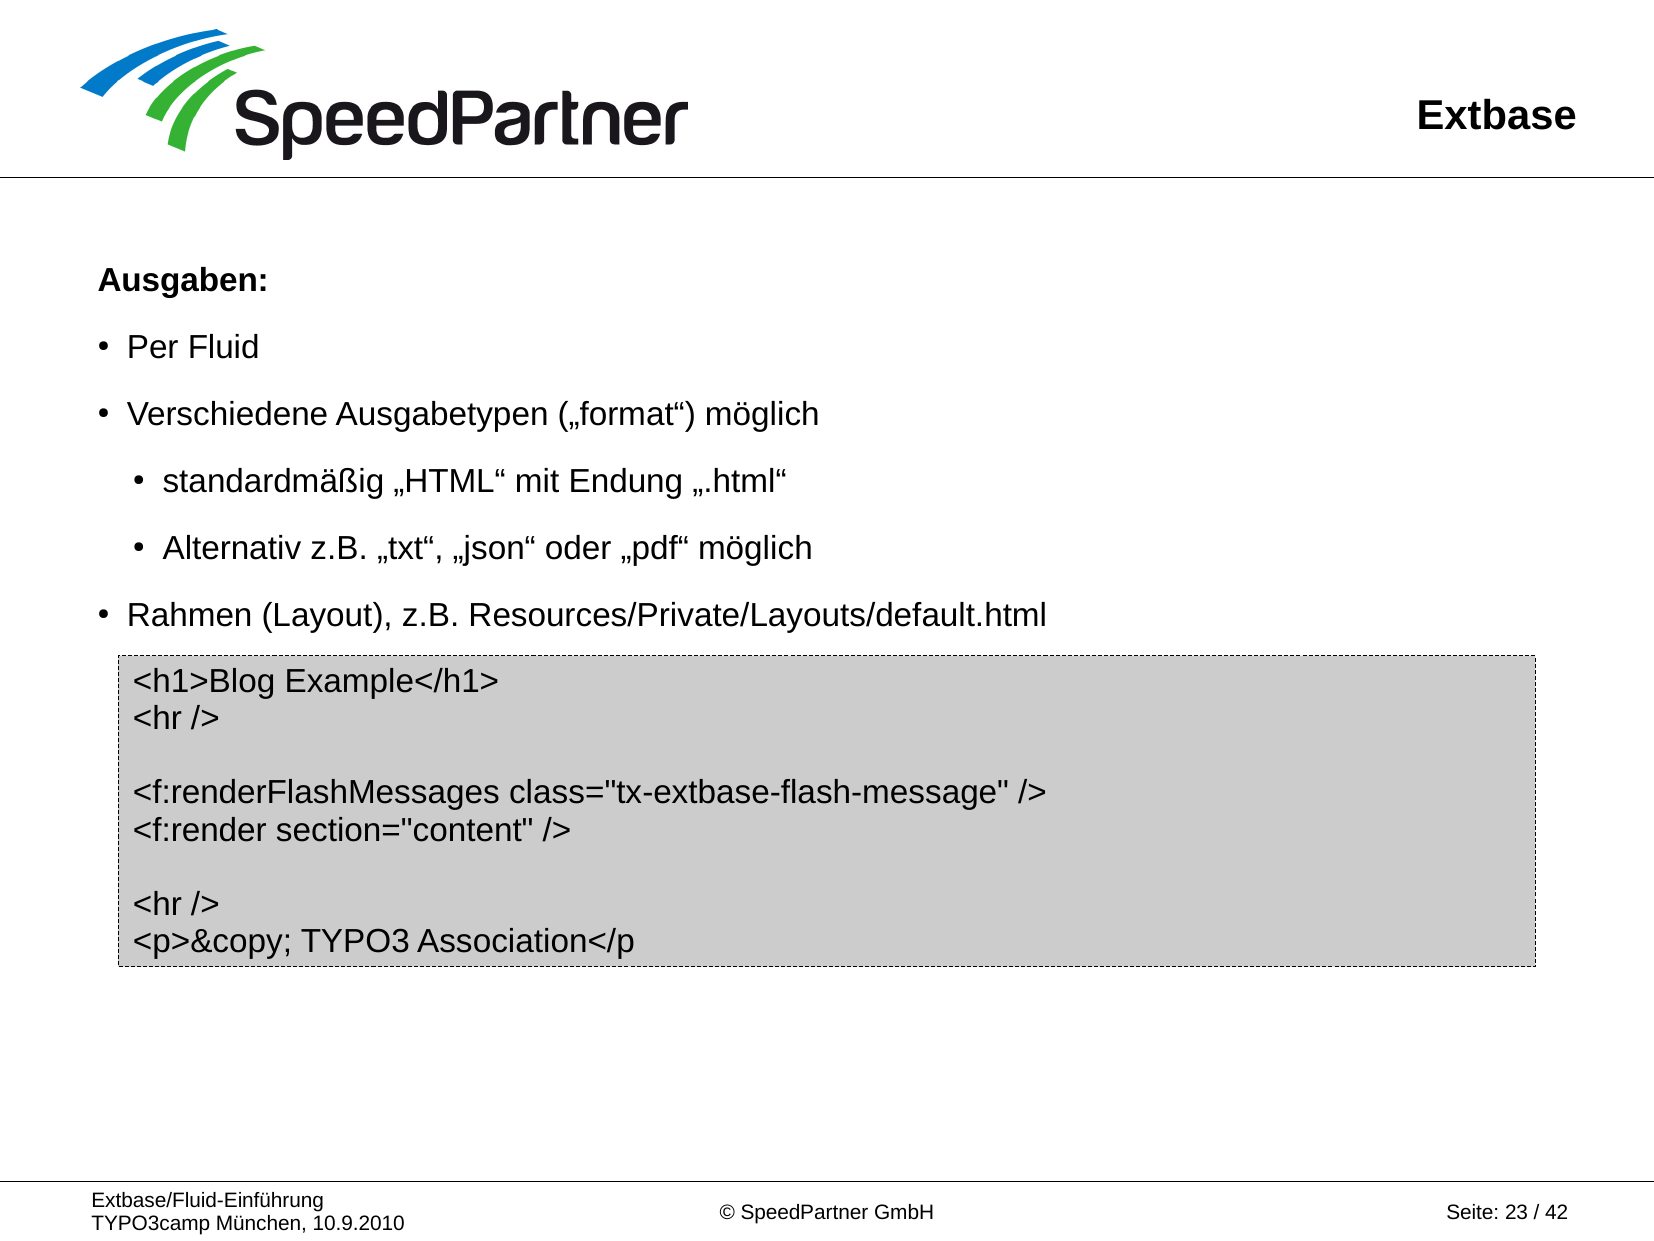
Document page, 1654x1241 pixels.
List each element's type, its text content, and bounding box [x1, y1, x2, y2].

title Extbase [590, 70, 1577, 160]
picture [80, 29, 688, 160]
text_box Ausgaben: Per Fluid Verschiedene Ausgabetypen („format“) möglich standardmäßig „HTML“ mit Endung „.html“ Alternativ z.B. „txt“, „json“ oder „pdf“ möglich Rahmen (Layout), z.B. Resources/Private/Layouts/default.html [82, 253, 1565, 1151]
text_box <h1>Blog Example</h1> <hr /> <f:renderFlashMessages class="tx-extbase-flash-message" /> <f:render section="content" /> <hr /> <p>&copy; TYPO3 Association</p [118, 655, 1536, 967]
